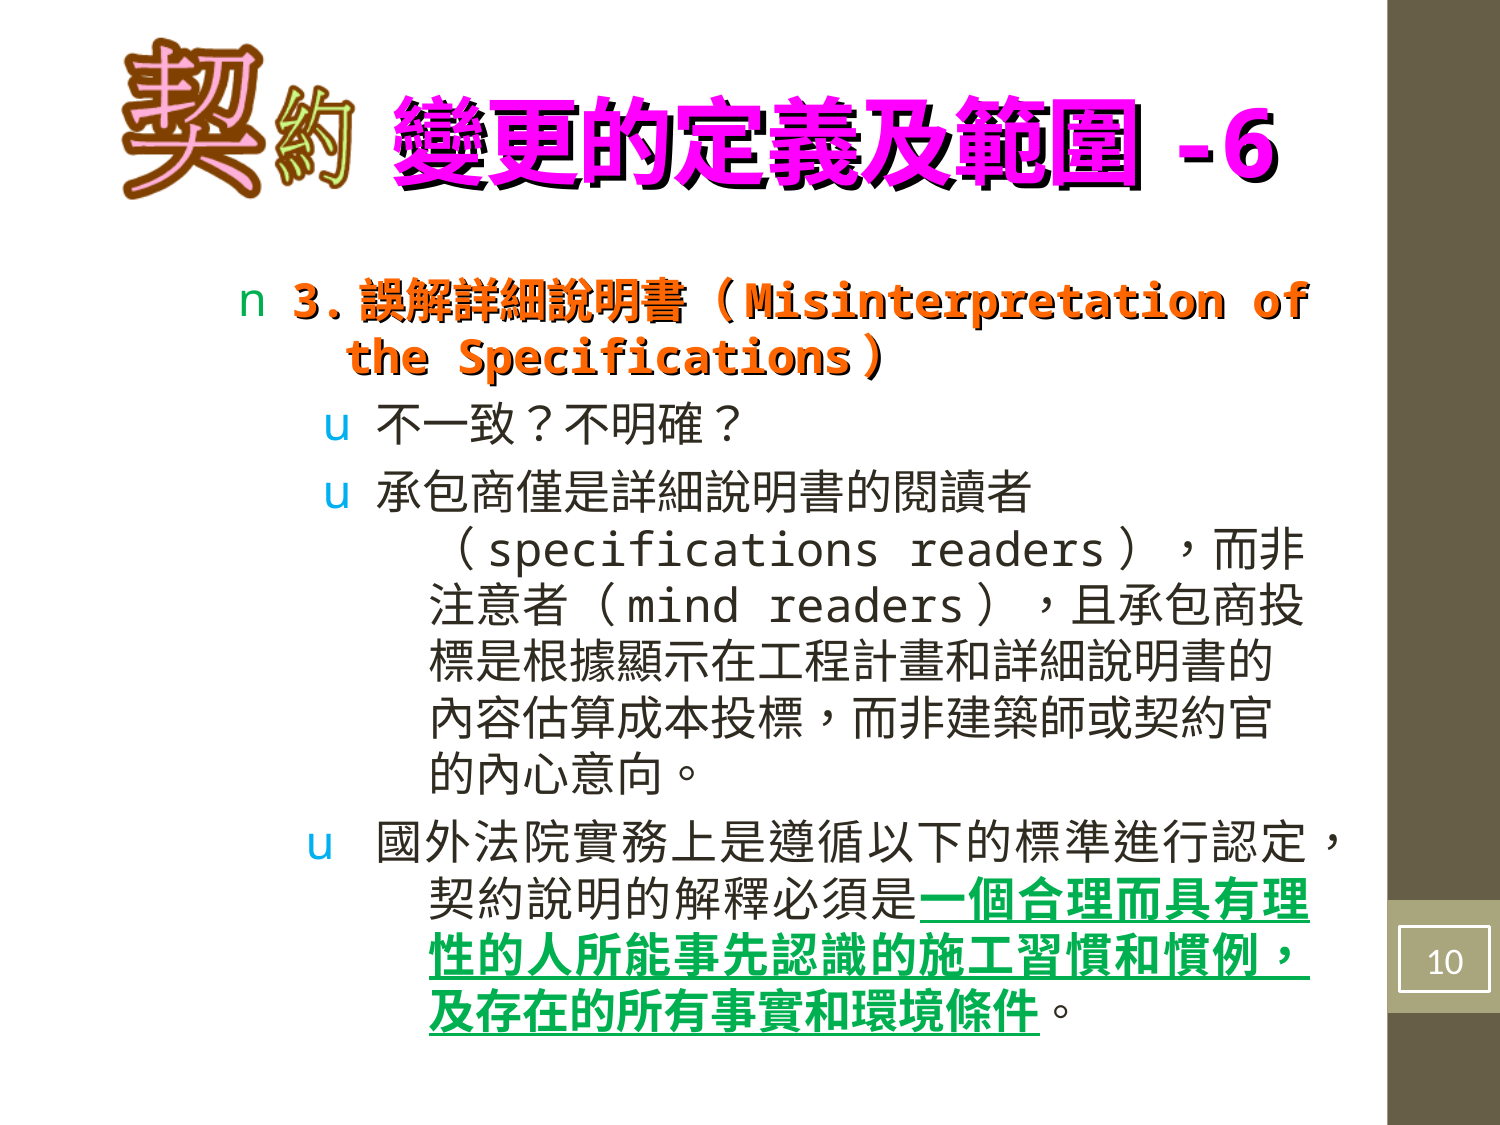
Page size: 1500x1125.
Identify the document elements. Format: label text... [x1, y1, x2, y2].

title 變更的定義及範圍-6 [75, 45, 1326, 233]
picture [100, 30, 368, 206]
list 3.誤解詳細說明書（Misinterpretation of the Specifications） 不一致？不明確？ 承包商僅是詳細說明書的閱讀者（specifications readers），而非注意者（mind readers），且承包商投標是根據顯示在工程計畫和詳細說明書的內容估算成本投標，而非建築師或契約官的內心意向。 國外法院實務上是遵循以下的標準進行認定，契約說明的解釋必須是一個合理而具有理性的人所能事先認識的施工習慣和慣例，及存在的所有事實和環境條件。 [75, 262, 1326, 1051]
text_box 10 [1399, 926, 1490, 992]
